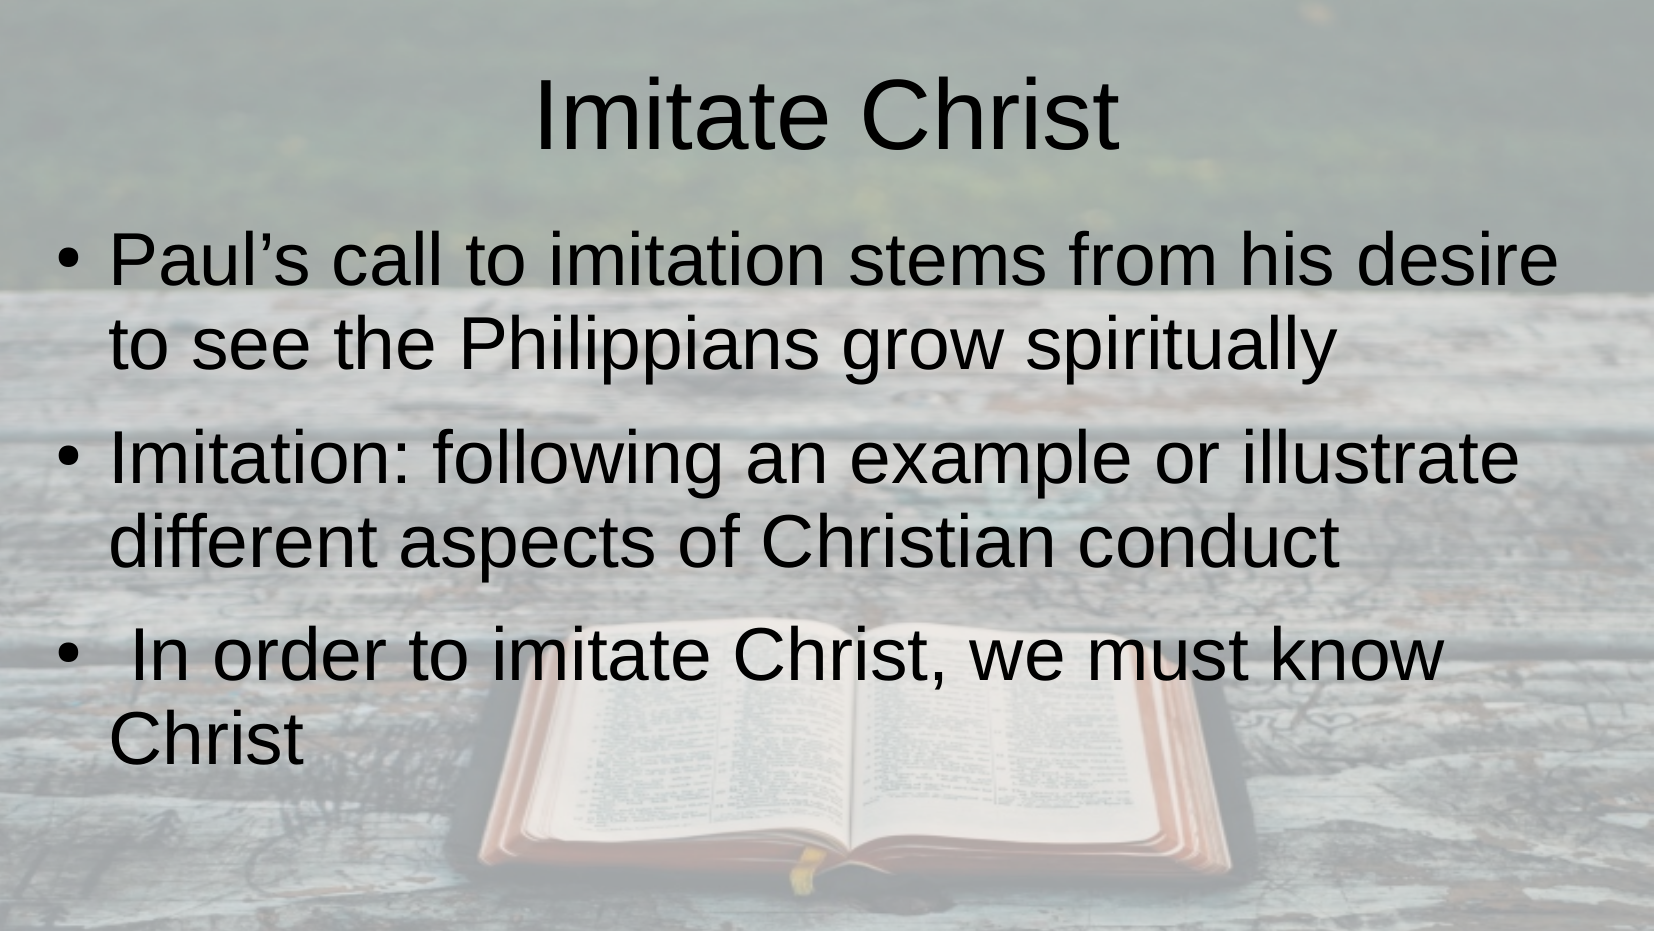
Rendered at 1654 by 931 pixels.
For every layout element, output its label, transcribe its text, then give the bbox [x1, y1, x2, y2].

picture [0, 0, 1654, 931]
title Imitate Christ [82, 37, 1571, 193]
list Paul’s call to imitation stems from his desire to see the Philippians grow spiritually Imitation: following an example or illustrate different aspects of Christian conduct In order to imitate Christ, we must know Christ [37, 217, 1613, 901]
